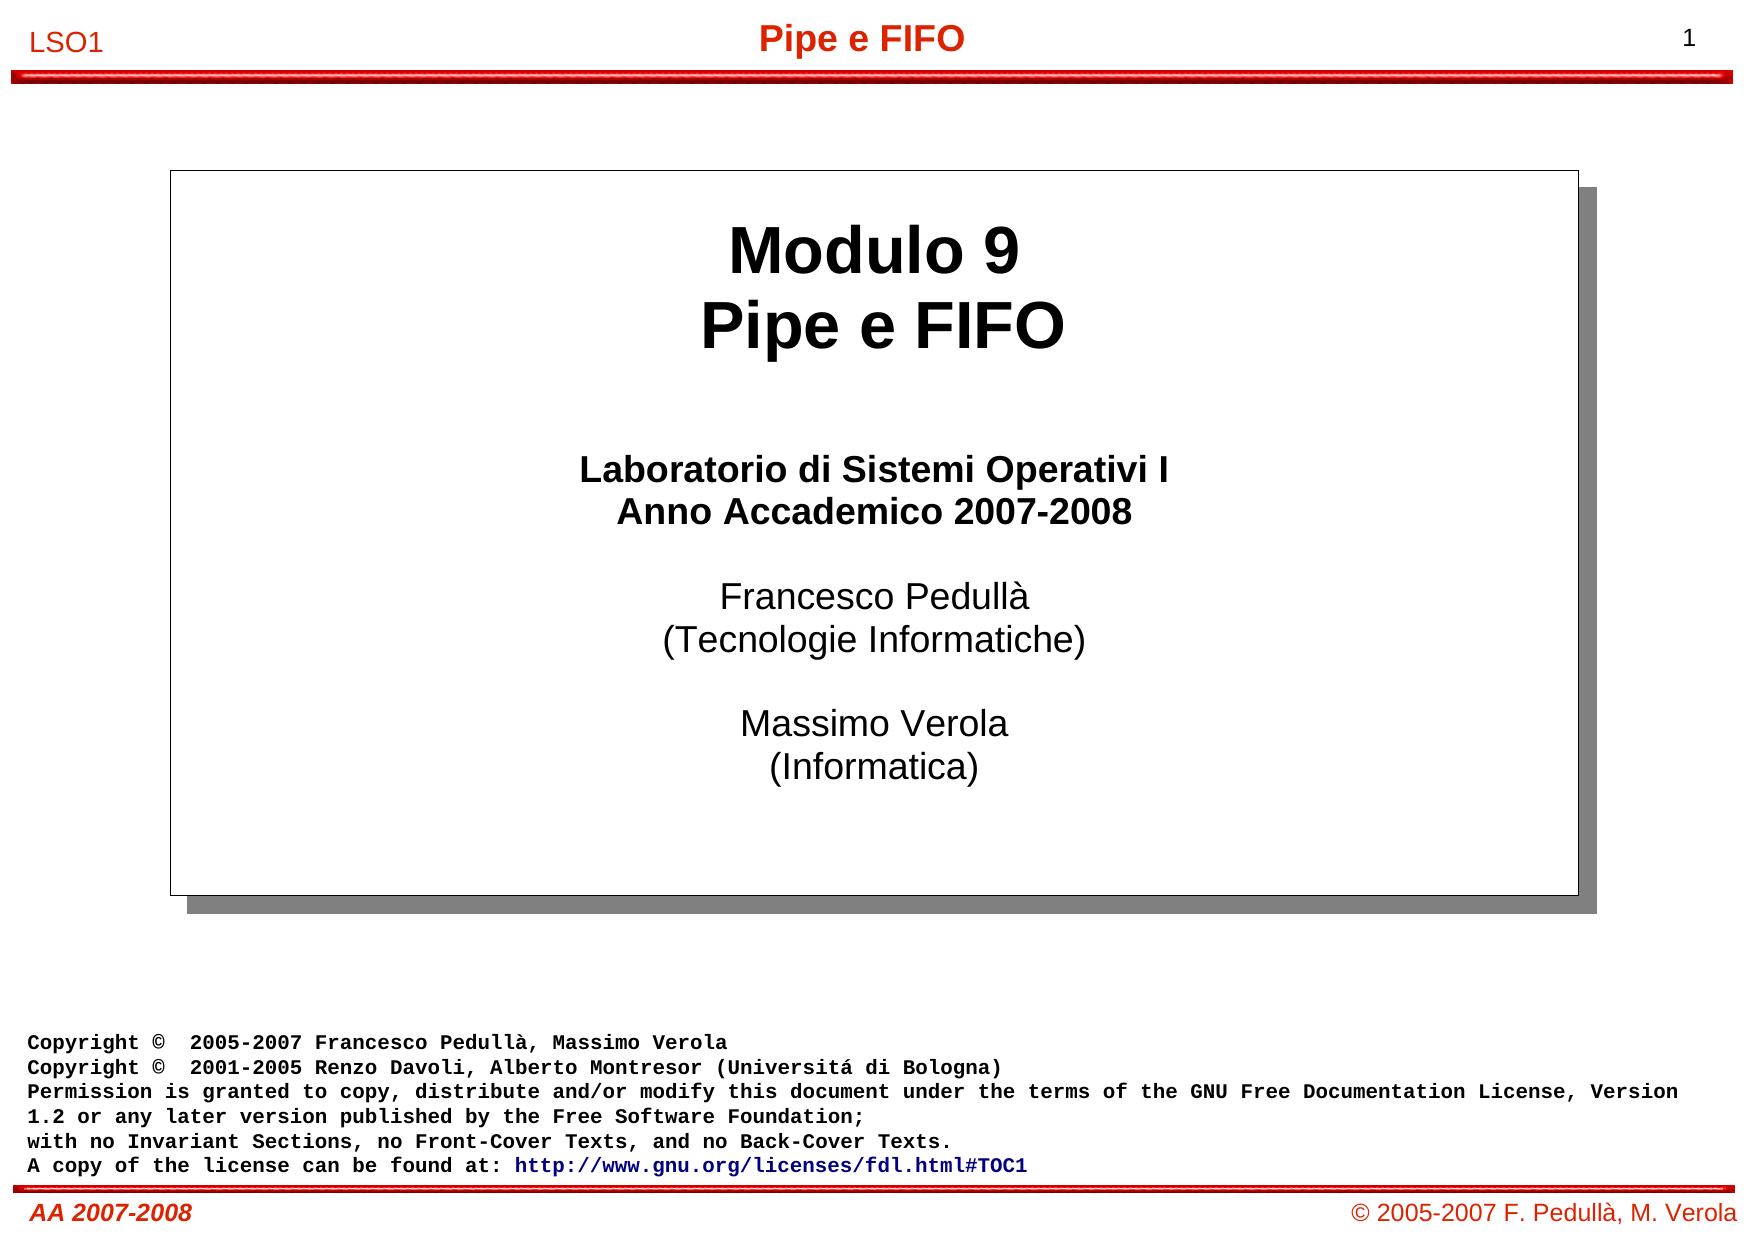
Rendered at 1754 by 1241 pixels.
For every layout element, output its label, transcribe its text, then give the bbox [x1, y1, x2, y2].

text_box Copyright © 2005-2007 Francesco Pedullà, Massimo Verola Copyright © 2001-2005 Renzo Davoli, Alberto Montresor (Universitá di Bologna) Permission is granted to copy, distribute and/or modify this document under the terms of the GNU Free Documentation License, Version 1.2 or any later version published by the Free Software Foundation; with no Invariant Sections, no Front-Cover Texts, and no Back-Cover Texts. A copy of the license can be found at: http://www.gnu.org/licenses/fdl.html#TOC1 [27, 1031, 1716, 1178]
picture [13, 1185, 1735, 1193]
text_box Modulo 9 Pipe e FIFO Laboratorio di Sistemi Operativi I Anno Accademico 2007-2008 Francesco Pedullà (Tecnologie Informatiche) Massimo Verola (Informatica) [170, 170, 1579, 896]
picture [11, 70, 1733, 84]
